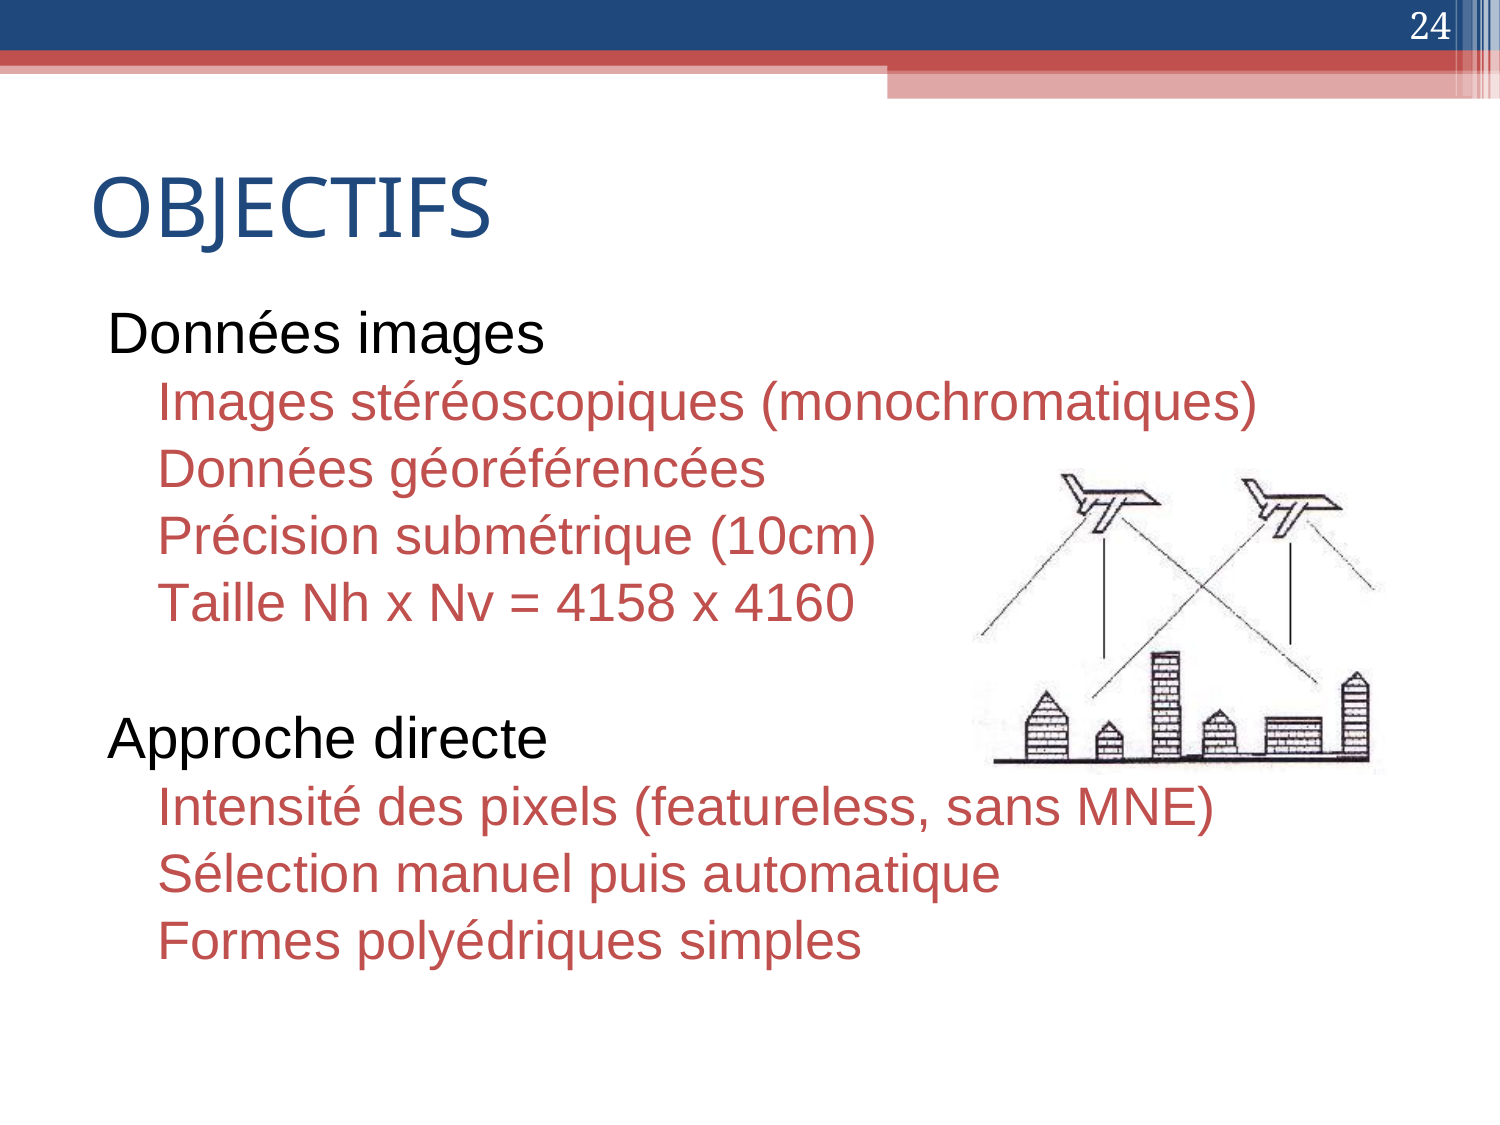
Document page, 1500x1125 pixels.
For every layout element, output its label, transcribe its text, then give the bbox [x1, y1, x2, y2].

title OBJECTIFS [75, 117, 1426, 292]
picture [972, 468, 1387, 775]
text_box <numéro> [1340, 0, 1466, 61]
list Données images Images stéréoscopiques (monochromatiques) Données géoréférencées Précision submétrique (10cm) Taille Nh x Nv = 4158 x 4160 Approche directe Intensité des pixels (featureless, sans MNE) Sélection manuel puis automatique Formes polyédriques simples [75, 292, 1426, 1125]
